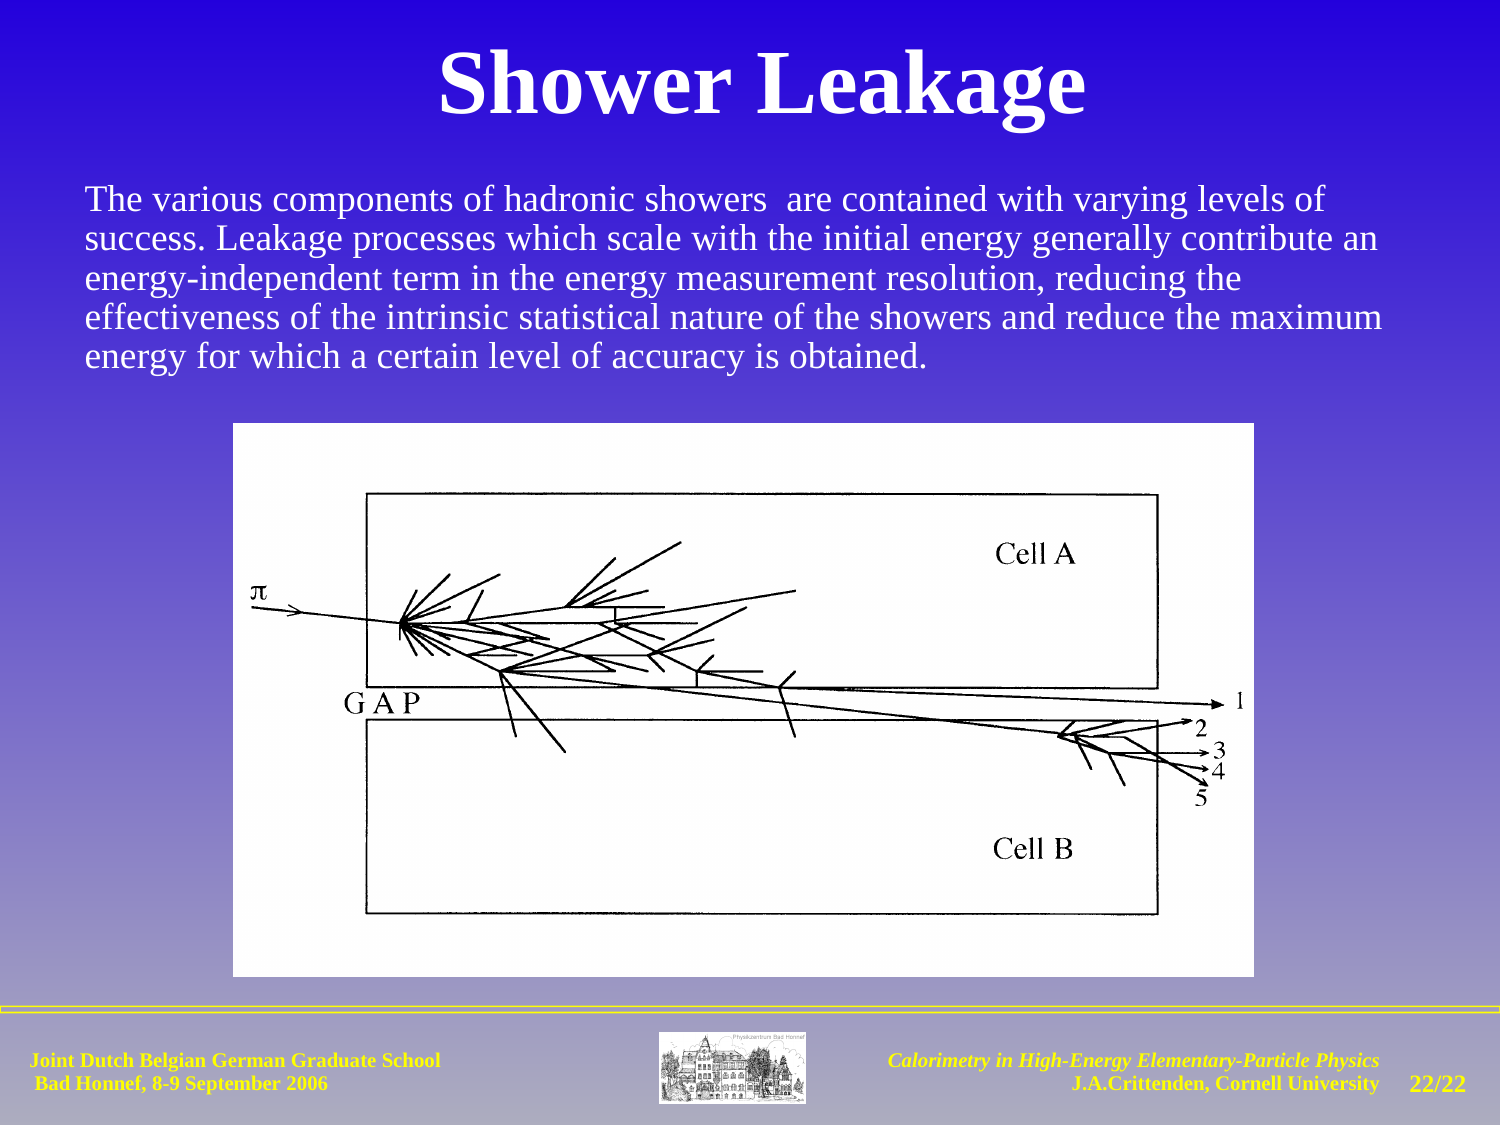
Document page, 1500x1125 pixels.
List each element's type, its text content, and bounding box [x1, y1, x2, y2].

picture [659, 1032, 806, 1104]
picture [233, 423, 1254, 978]
text_box The various components of hadronic showers are contained with varying levels of success. Leakage processes which scale with the initial energy generally contribute an energy-independent term in the energy measurement resolution, reducing the effectiveness of the intrinsic statistical nature of the showers and reduce the maximum energy for which a certain level of accuracy is obtained. [69, 172, 1420, 392]
title Shower Leakage [125, 0, 1401, 172]
